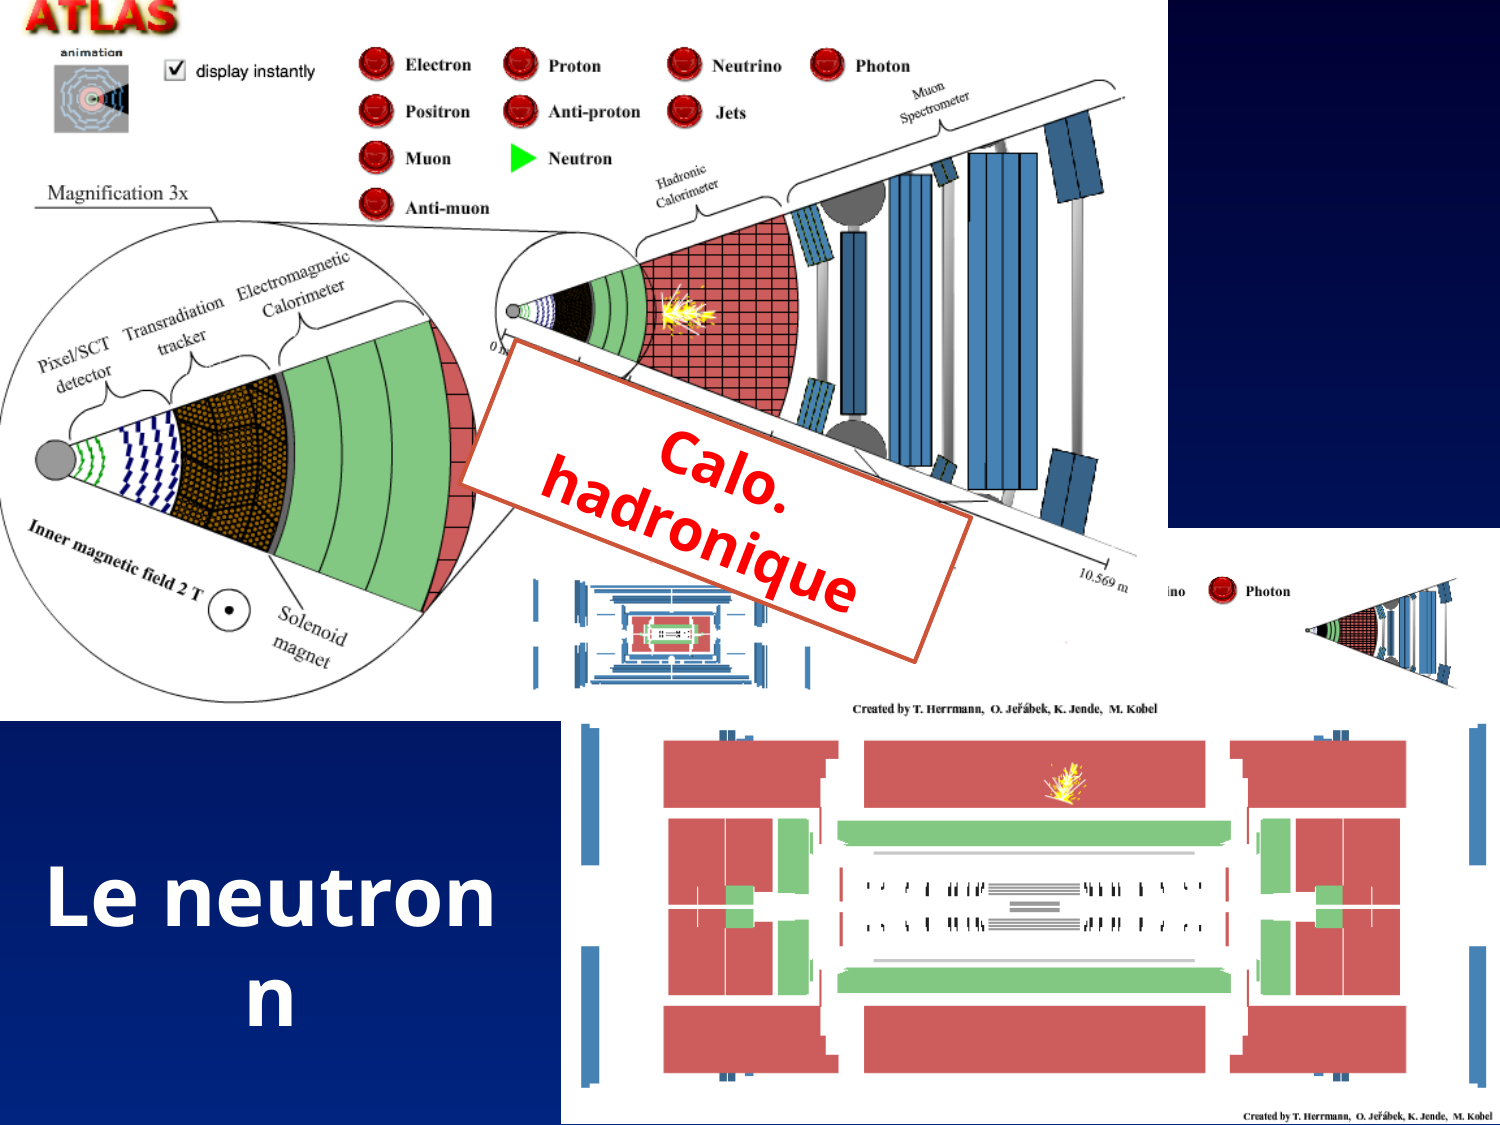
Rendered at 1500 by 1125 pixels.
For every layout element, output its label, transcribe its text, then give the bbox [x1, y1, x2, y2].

picture [0, 0, 1500, 1124]
text_box Le neutron n [27, 835, 514, 1051]
text_box Calo. hadronique [459, 339, 972, 662]
